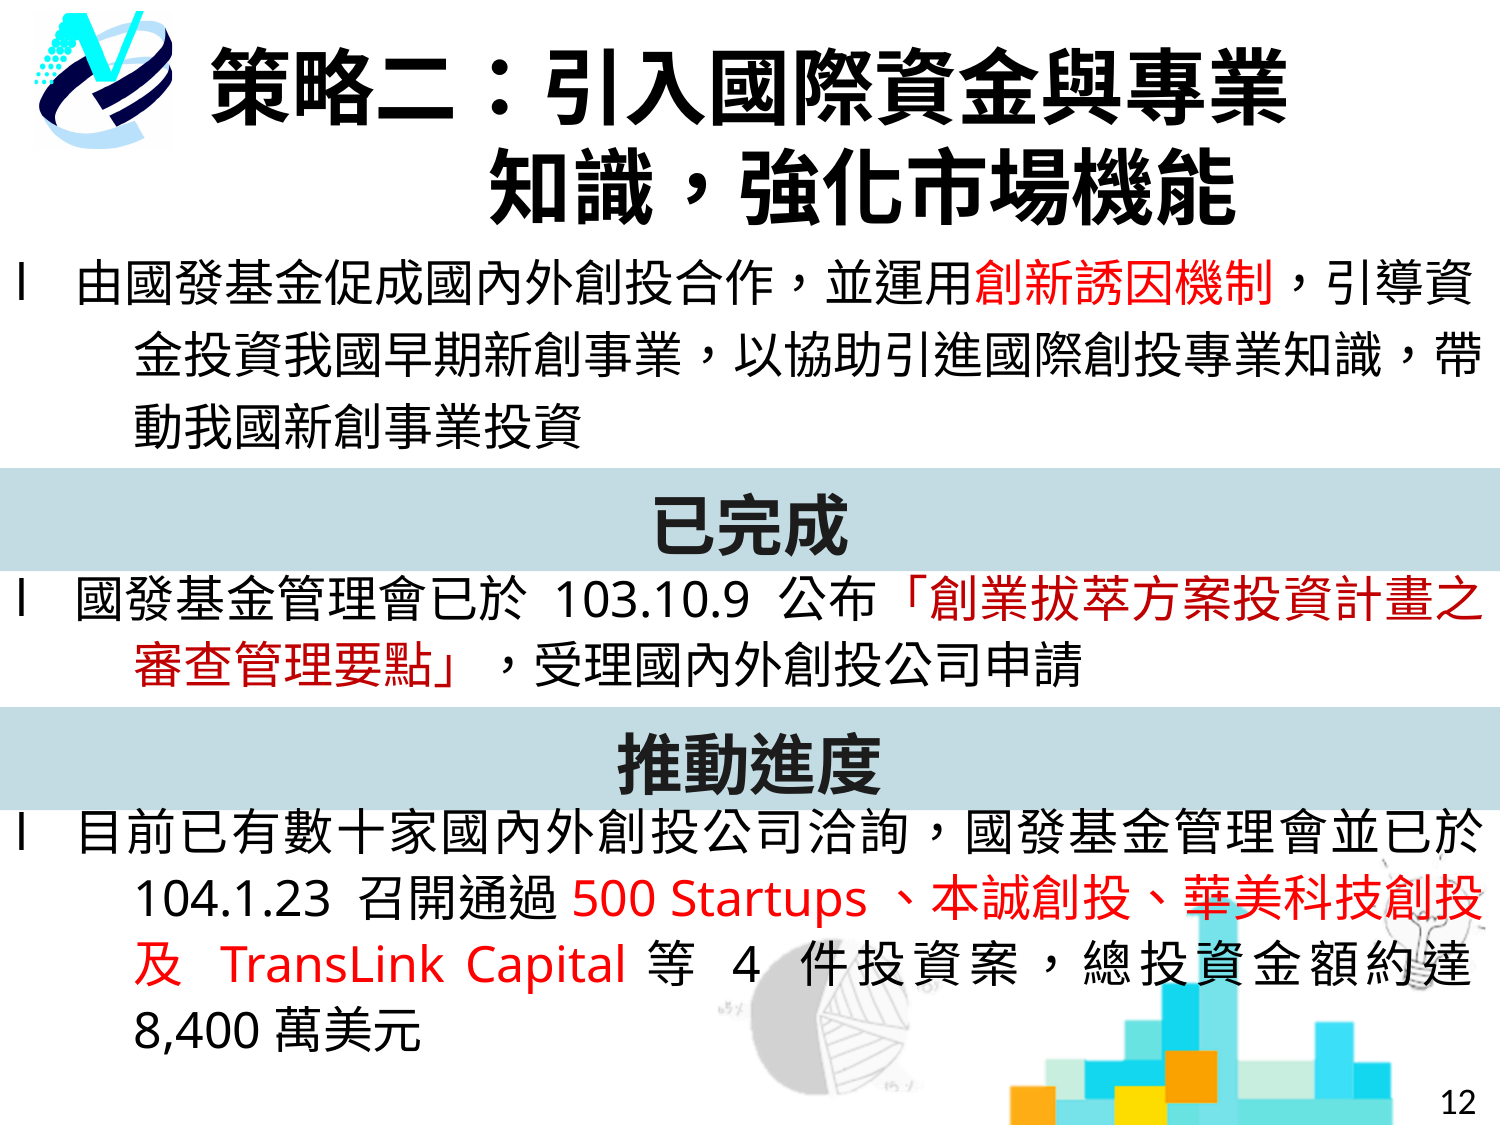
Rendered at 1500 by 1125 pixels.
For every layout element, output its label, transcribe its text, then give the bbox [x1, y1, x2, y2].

text_box 推動進度 [0, 707, 1500, 787]
text_box 目前已有數十家國內外創投公司洽詢，國發基金管理會並已於 104.1.23 召開通過500 Startups、本誠創投、華美科技創投及 TransLink Capital等 4 件投資案，總投資金額約達8,400萬美元 [0, 787, 1500, 1066]
title 策略二：引入國際資金與專業 知識，強化市場機能 [139, 27, 1398, 218]
text_box [1423, 1069, 1500, 1125]
text_box 已完成 [0, 468, 1500, 554]
text_box 國發基金管理會已於 103.10.9 公布「創業拔萃方案投資計畫之審查管理要點」，受理國內外創投公司申請 [0, 554, 1500, 701]
text_box 由國發基金促成國內外創投合作，並運用創新誘因機制，引導資金投資我國早期新創事業，以協助引進國際創投專業知識，帶動我國新創事業投資 [0, 232, 1500, 463]
